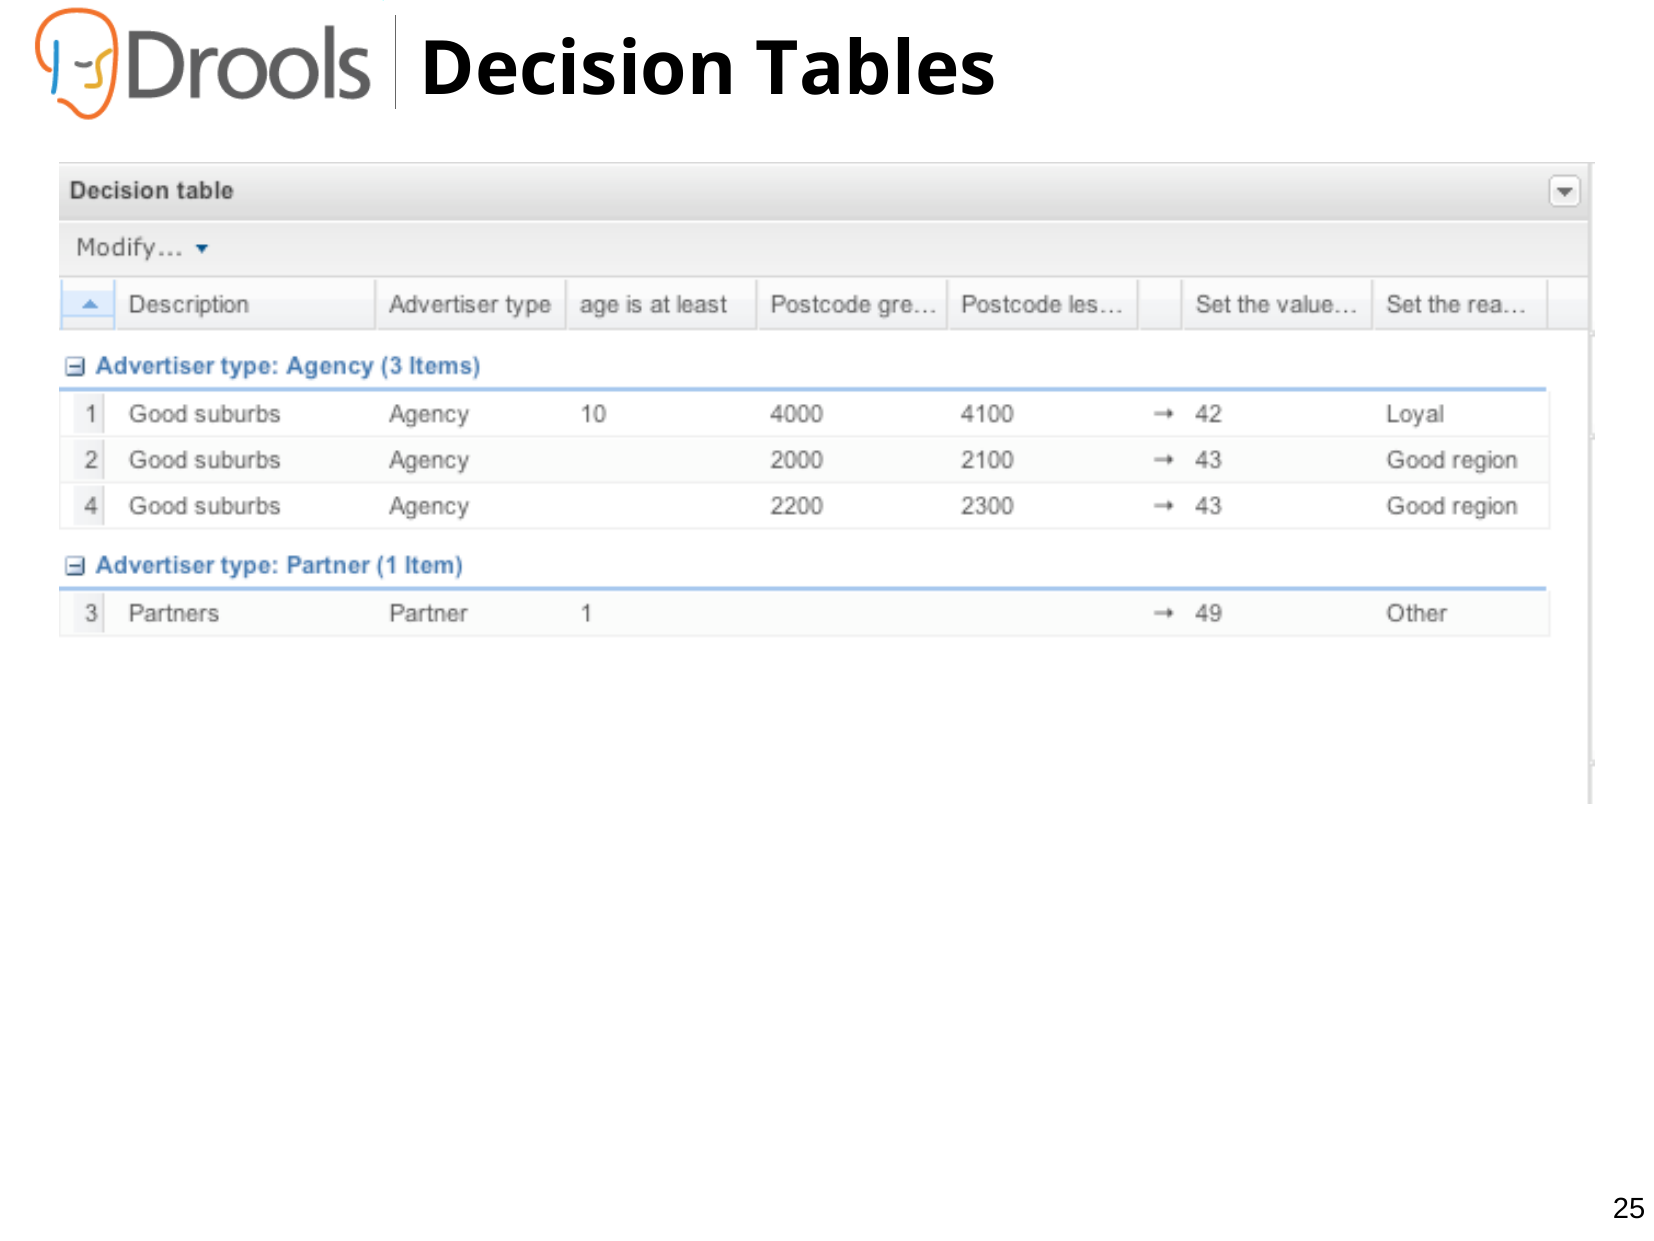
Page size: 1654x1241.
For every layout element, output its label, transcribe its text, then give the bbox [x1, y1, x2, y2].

picture [29, 0, 384, 126]
picture [59, 162, 1595, 805]
title Decision Tables [419, 12, 1630, 118]
